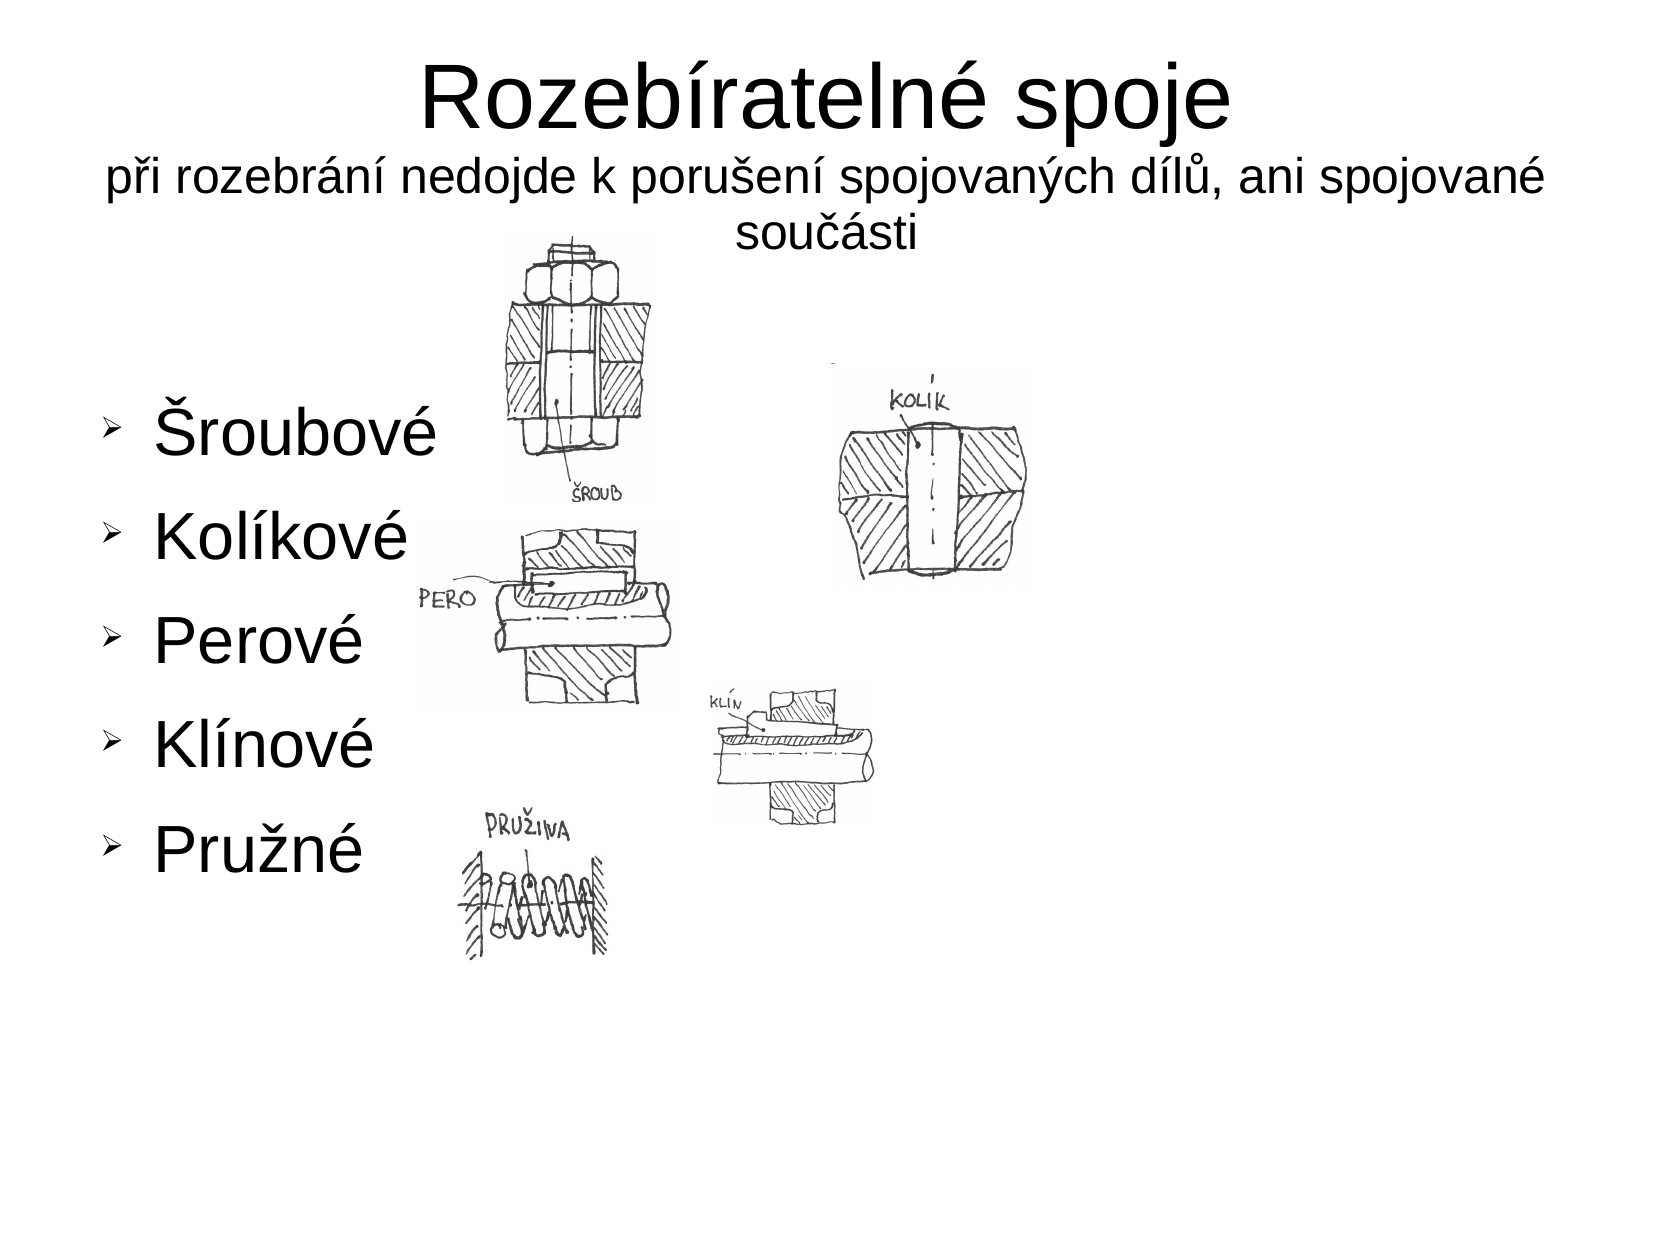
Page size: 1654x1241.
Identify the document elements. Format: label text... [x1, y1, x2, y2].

picture [708, 679, 876, 827]
picture [453, 797, 621, 975]
picture [501, 236, 659, 502]
picture [417, 519, 680, 709]
list Šroubové Kolíkové Perové Klínové Pružné [82, 290, 1571, 1109]
title Rozebíratelné spoje při rozebrání nedojde k porušení spojovaných dílů, ani spojované součásti [82, 45, 1571, 261]
picture [828, 363, 1034, 591]
